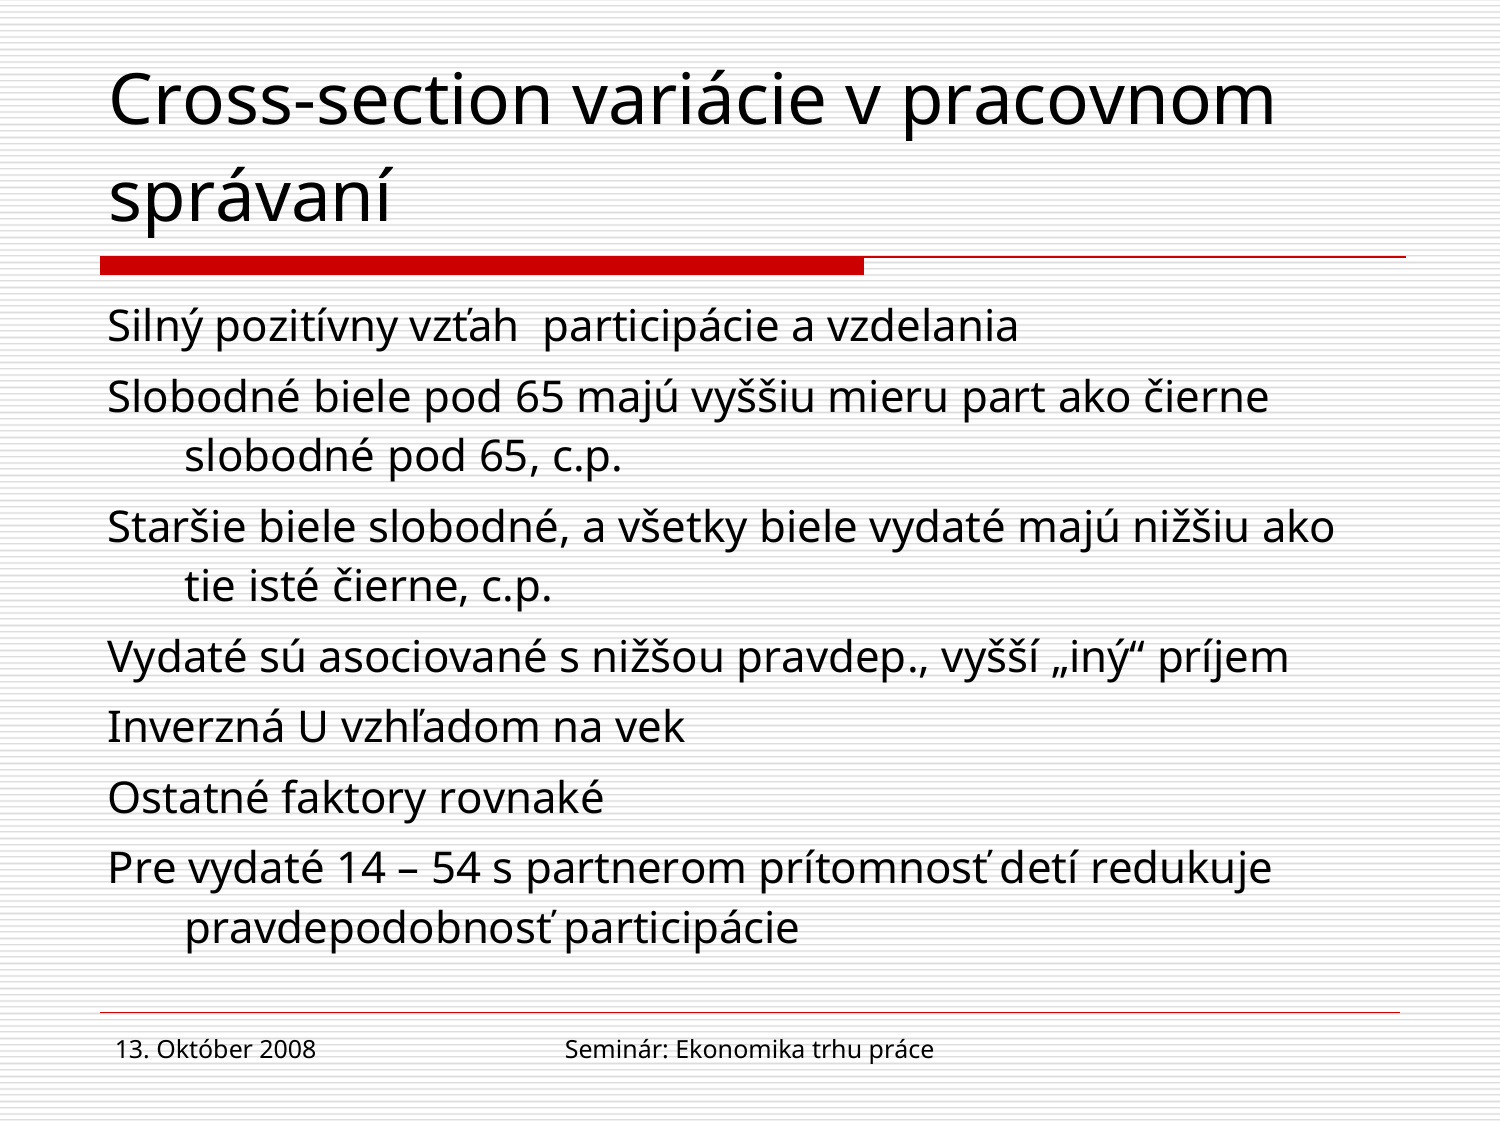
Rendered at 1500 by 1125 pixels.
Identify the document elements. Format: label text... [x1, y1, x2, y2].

title Cross-section variácie v pracovnom správaní [94, 49, 1407, 250]
picture [0, 0, 1500, 1125]
list Silný pozitívny vzťah participácie a vzdelania Slobodné biele pod 65 majú vyššiu mieru part ako čierne slobodné pod 65, c.p. Staršie biele slobodné, a všetky biele vydaté majú nižšiu ako tie isté čierne, c.p. Vydaté sú asociované s nižšou pravdep., vyšší „iný“ príjem Inverzná U vzhľadom na vek Ostatné faktory rovnaké Pre vydaté 14 – 54 s partnerom prítomnosť detí redukuje pravdepodobnosť participácie [92, 287, 1406, 988]
